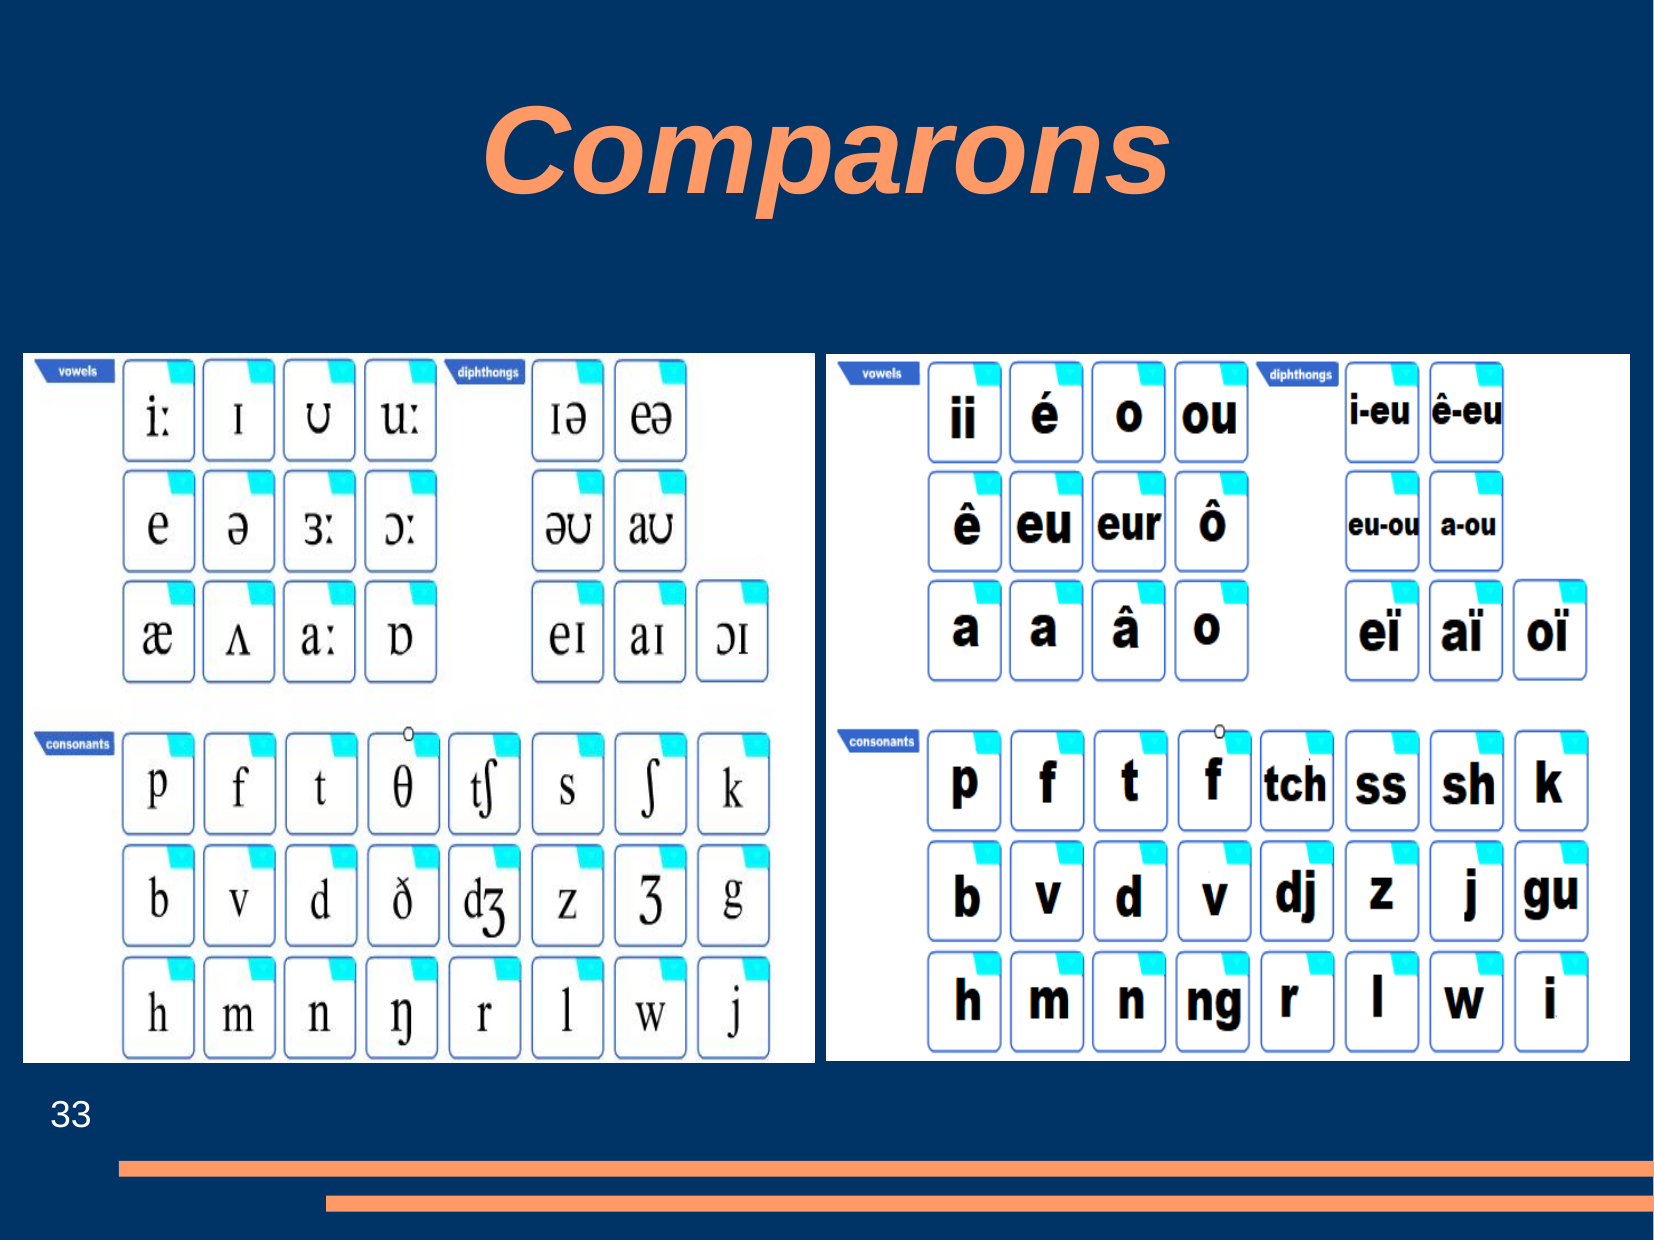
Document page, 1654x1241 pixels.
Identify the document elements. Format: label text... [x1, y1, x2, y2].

title Comparons [121, 46, 1534, 254]
picture [23, 353, 815, 1063]
picture [826, 354, 1630, 1061]
